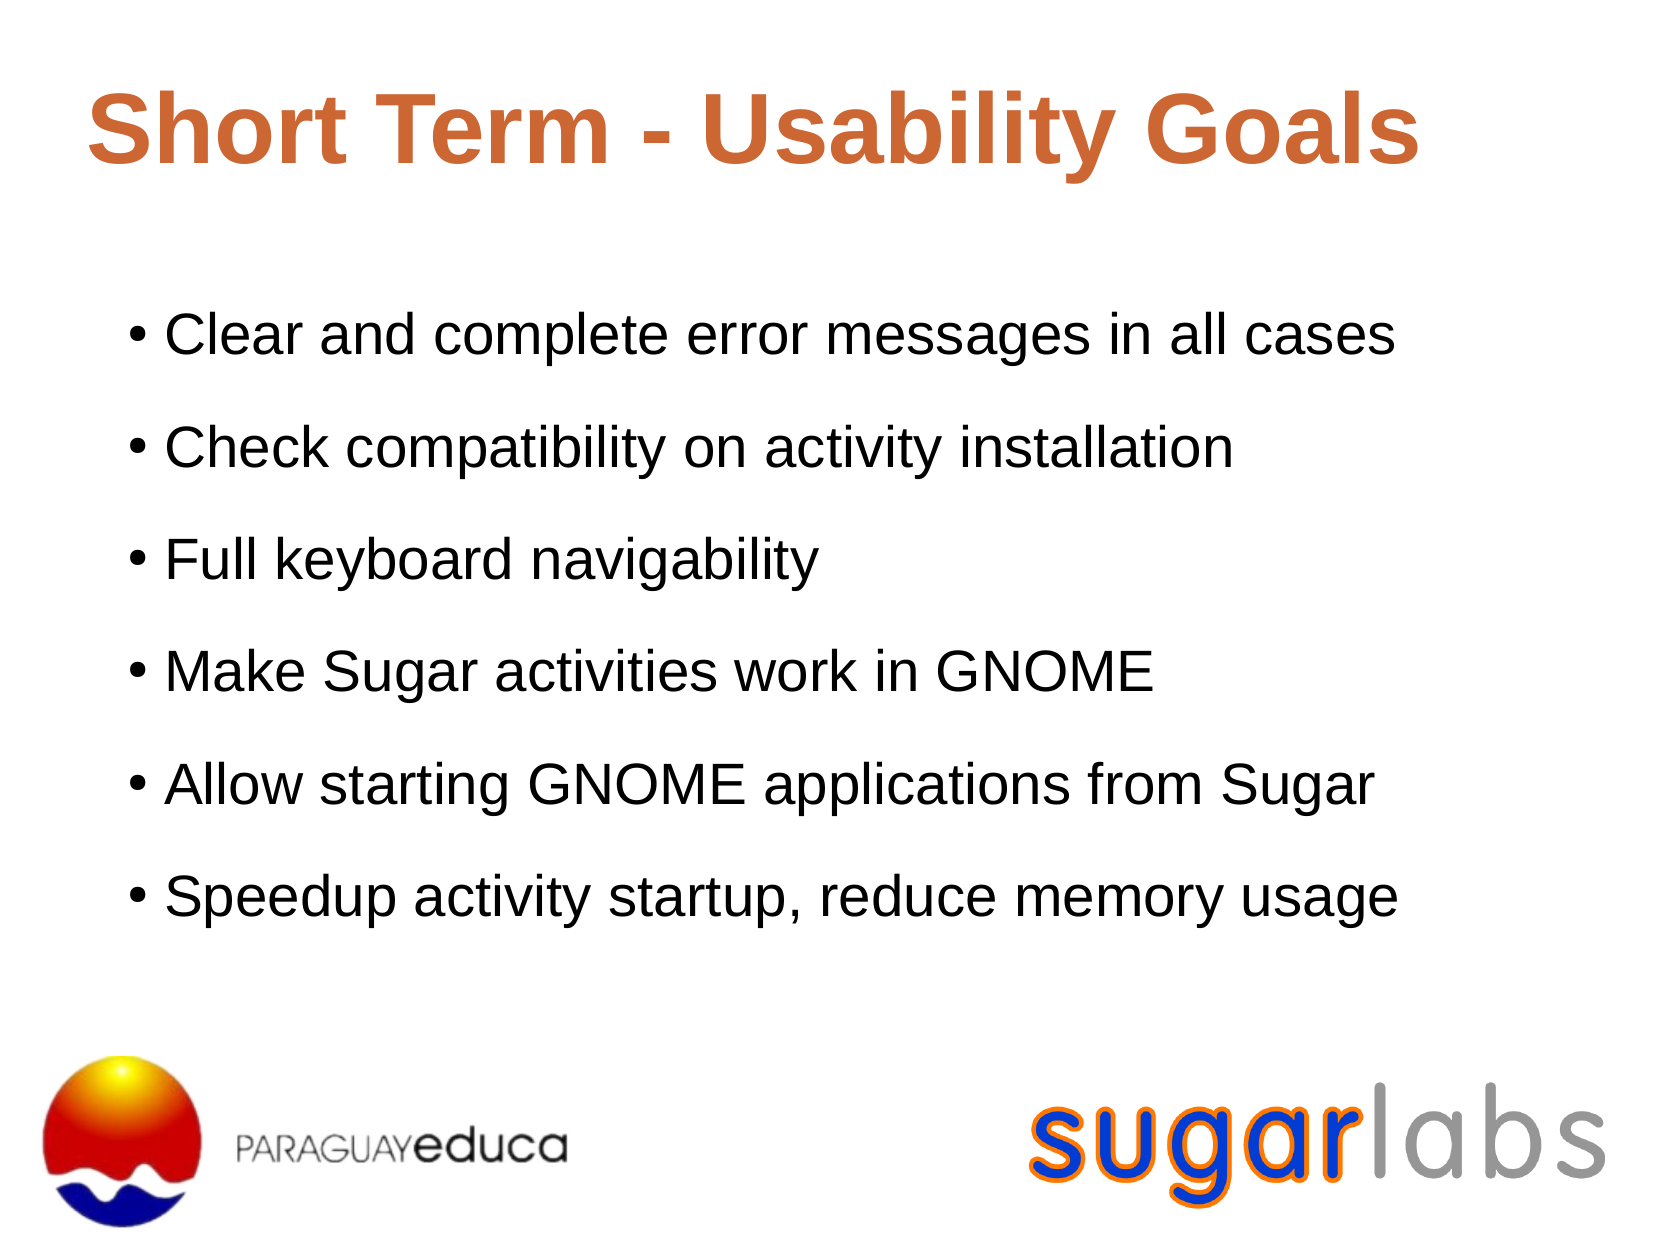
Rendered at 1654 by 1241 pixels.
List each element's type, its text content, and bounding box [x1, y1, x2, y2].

picture [33, 1056, 579, 1236]
text_box Clear and complete error messages in all cases Check compatibility on activity installation Full keyboard navigability Make Sugar activities work in GNOME Allow starting GNOME applications from Sugar Speedup activity startup, reduce memory usage [112, 262, 1472, 1013]
title Short Term - Usability Goals [86, 32, 1576, 226]
picture [978, 1031, 1654, 1241]
